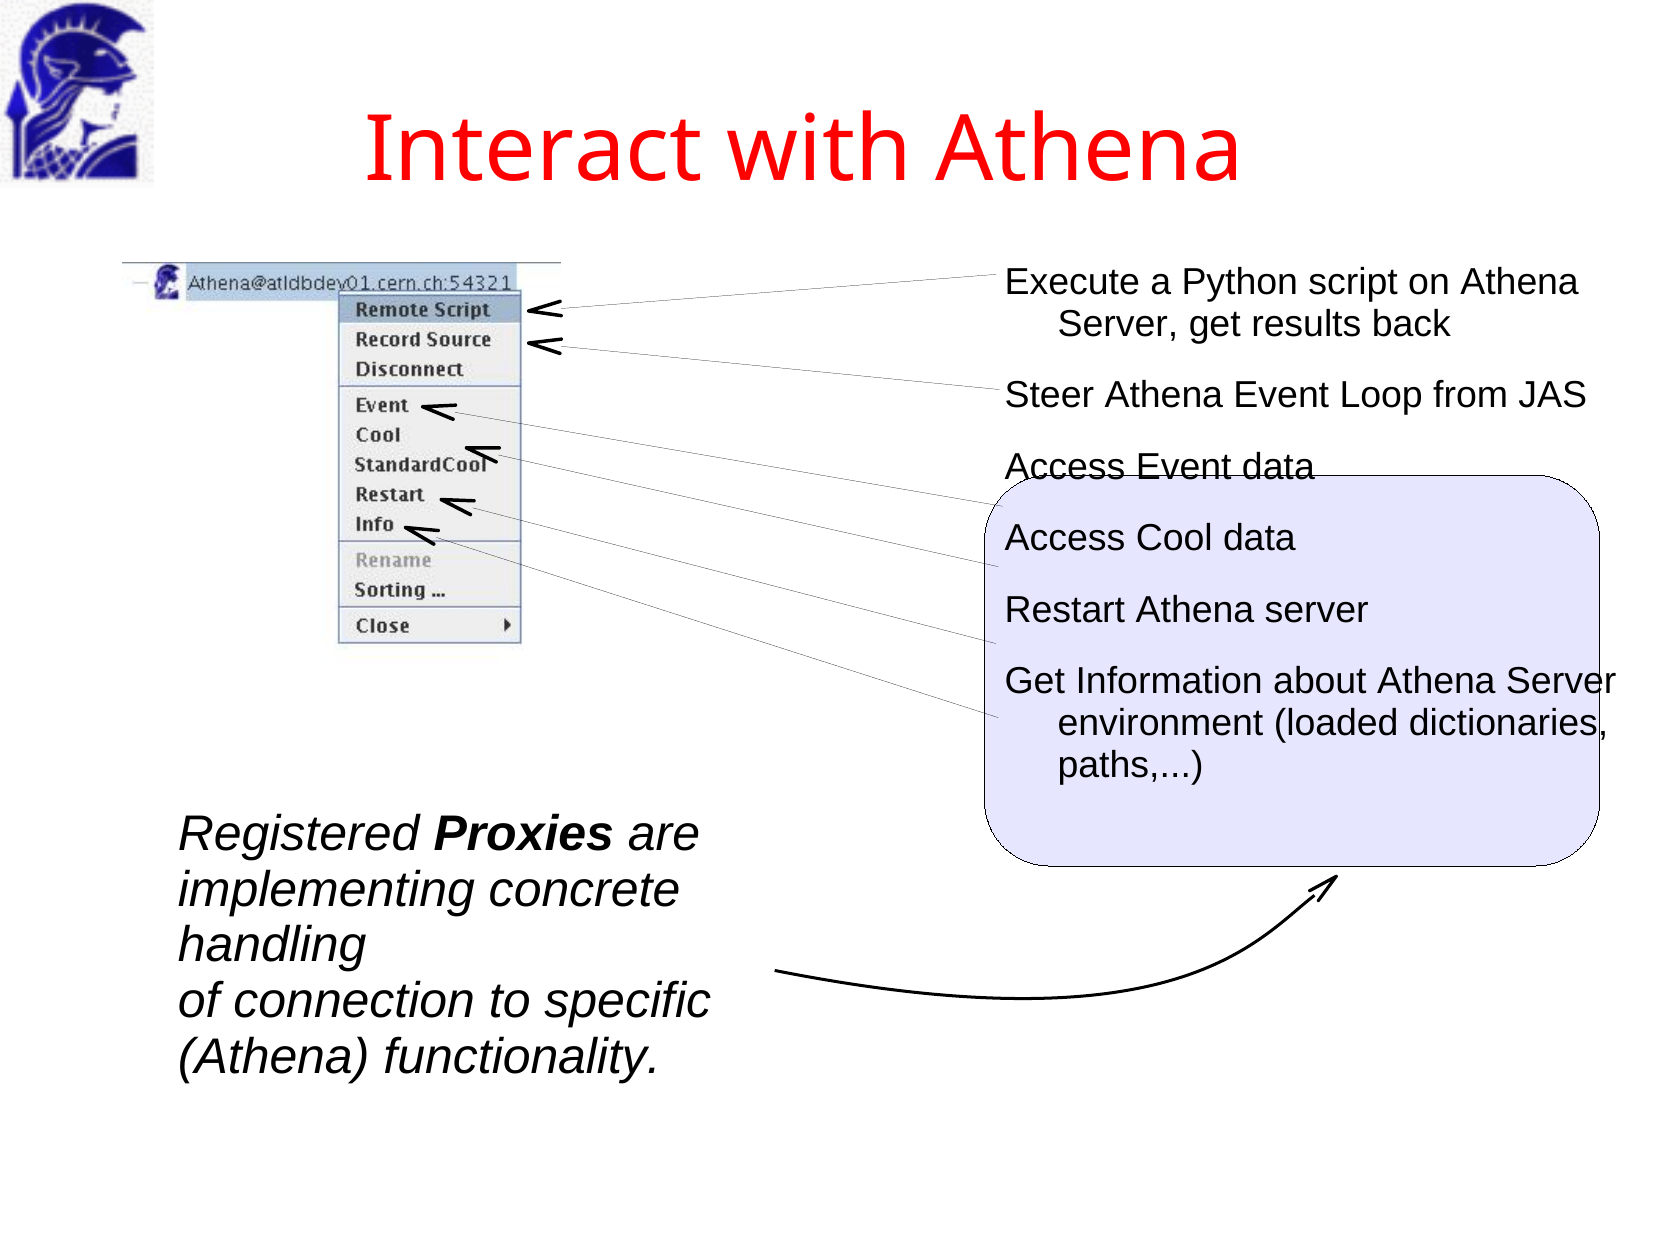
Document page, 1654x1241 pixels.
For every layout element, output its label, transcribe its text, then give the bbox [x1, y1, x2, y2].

list Execute a Python script on Athena Server, get results back Steer Athena Event Loop from JAS Access Event data Access Cool data Restart Athena server Get Information about Athena Server environment (loaded dictionaries, paths,...) [986, 260, 1621, 1064]
picture [542, 304, 561, 313]
text_box Registered Proxies are implementing concrete handling of connection to specific (Athena) functionality. [163, 797, 893, 1080]
title Interact with Athena [222, 41, 1387, 249]
picture [0, 0, 154, 188]
picture [541, 342, 561, 351]
picture [122, 262, 561, 694]
